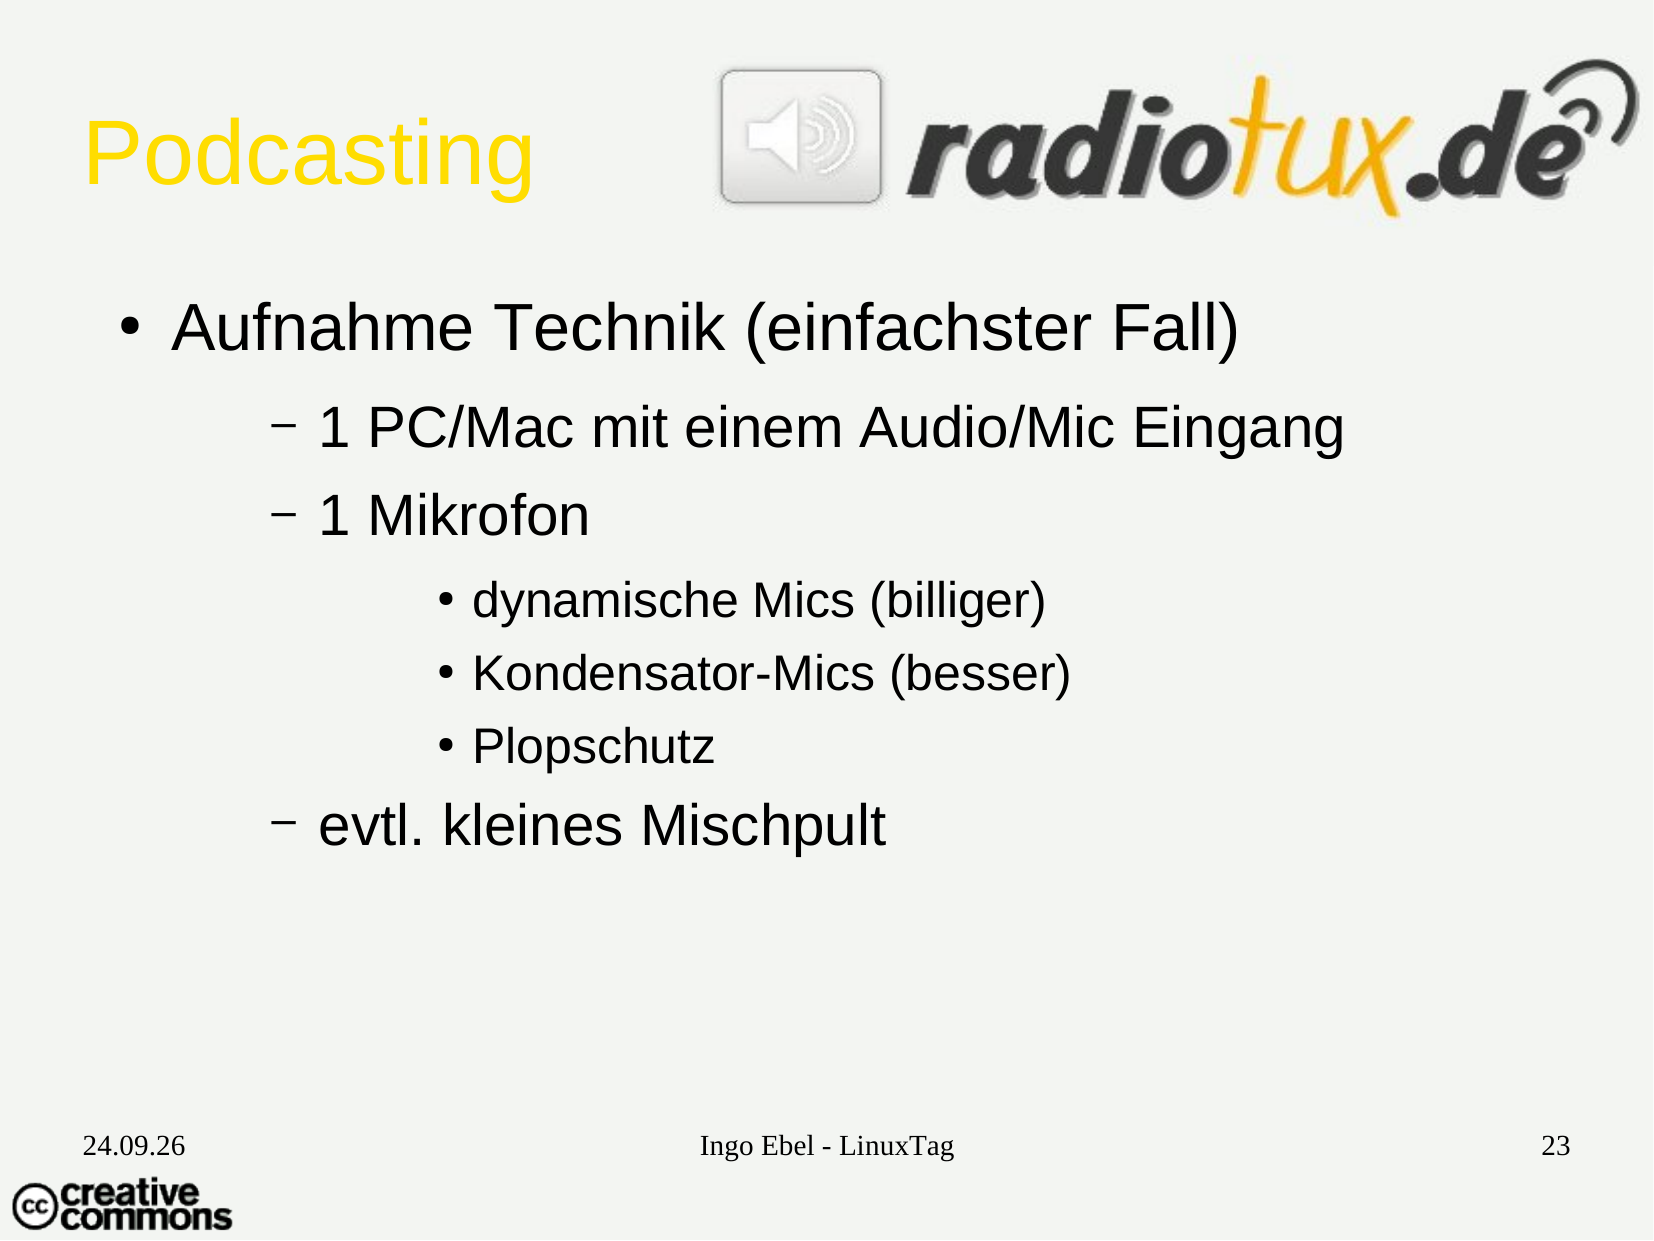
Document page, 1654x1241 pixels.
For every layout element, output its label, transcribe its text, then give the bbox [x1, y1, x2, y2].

picture [649, 0, 1654, 266]
list Aufnahme Technik (einfachster Fall) 1 PC/Mac mit einem Audio/Mic Eingang 1 Mikrofon dynamische Mics (billiger) Kondensator-Mics (besser) Plopschutz evtl. kleines Mischpult [82, 290, 1571, 1109]
title Podcasting [82, 49, 1571, 257]
picture [0, 1121, 236, 1240]
